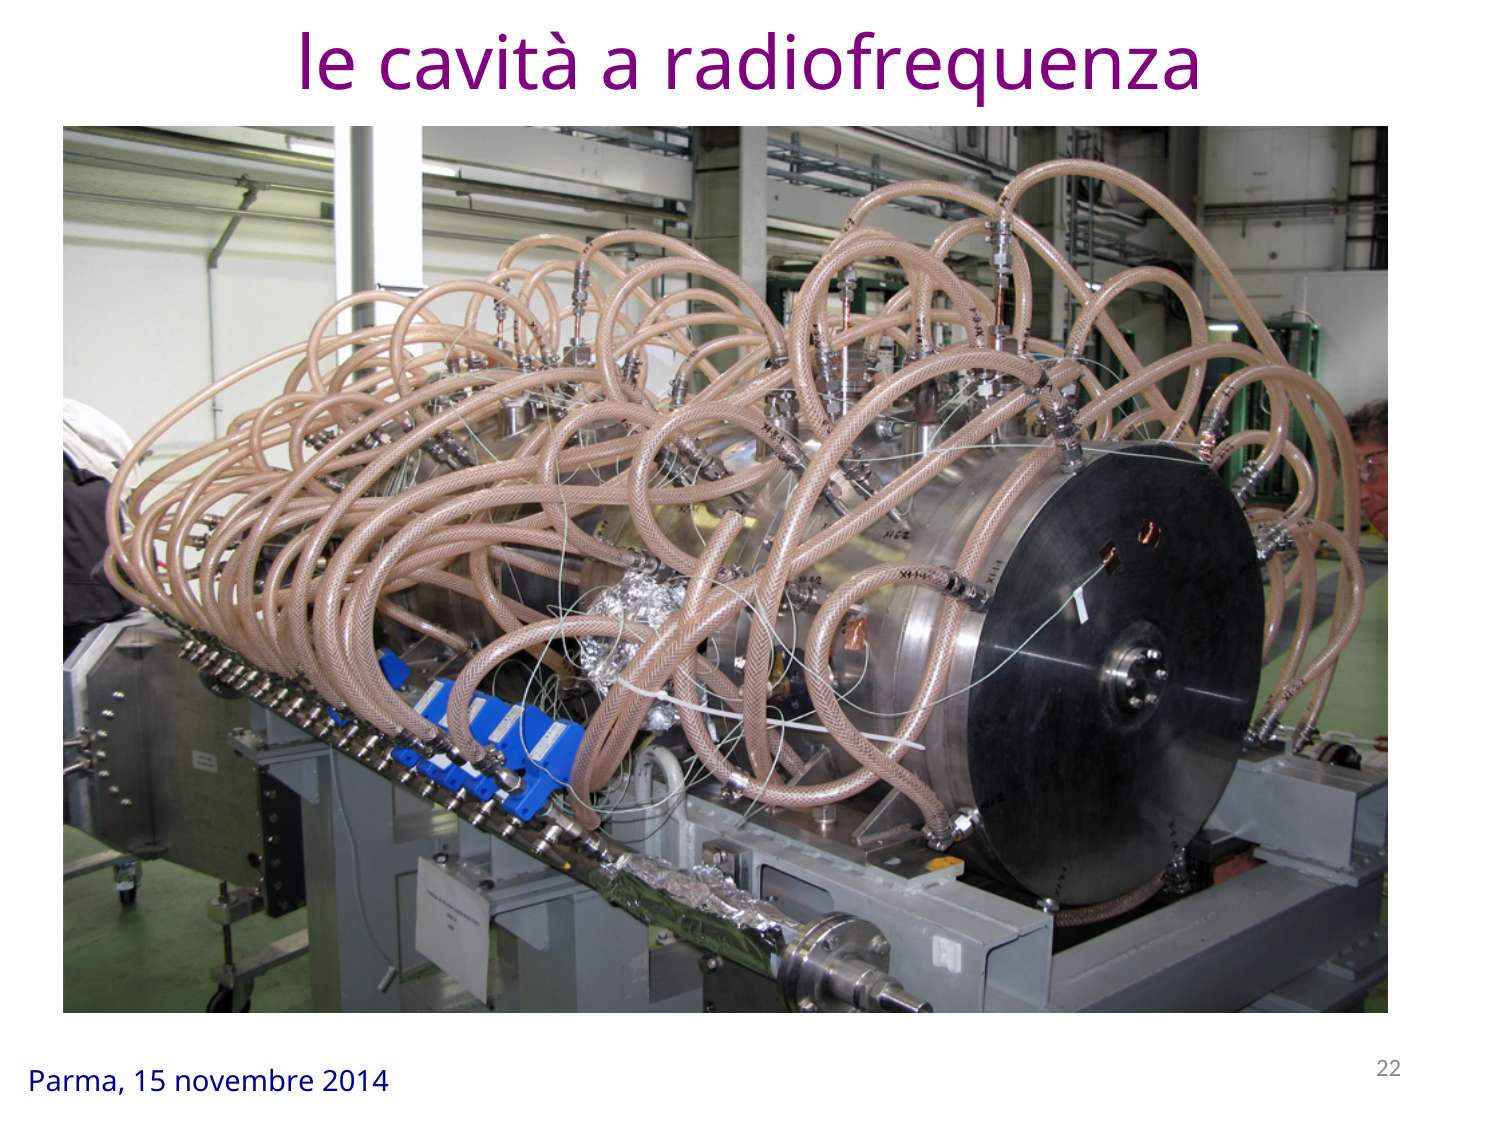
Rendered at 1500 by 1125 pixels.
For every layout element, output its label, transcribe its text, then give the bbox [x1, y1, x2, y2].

text_box <numero> [1074, 1042, 1417, 1095]
picture [63, 126, 1388, 1013]
text_box le cavità a radiofrequenza [112, 0, 1388, 126]
